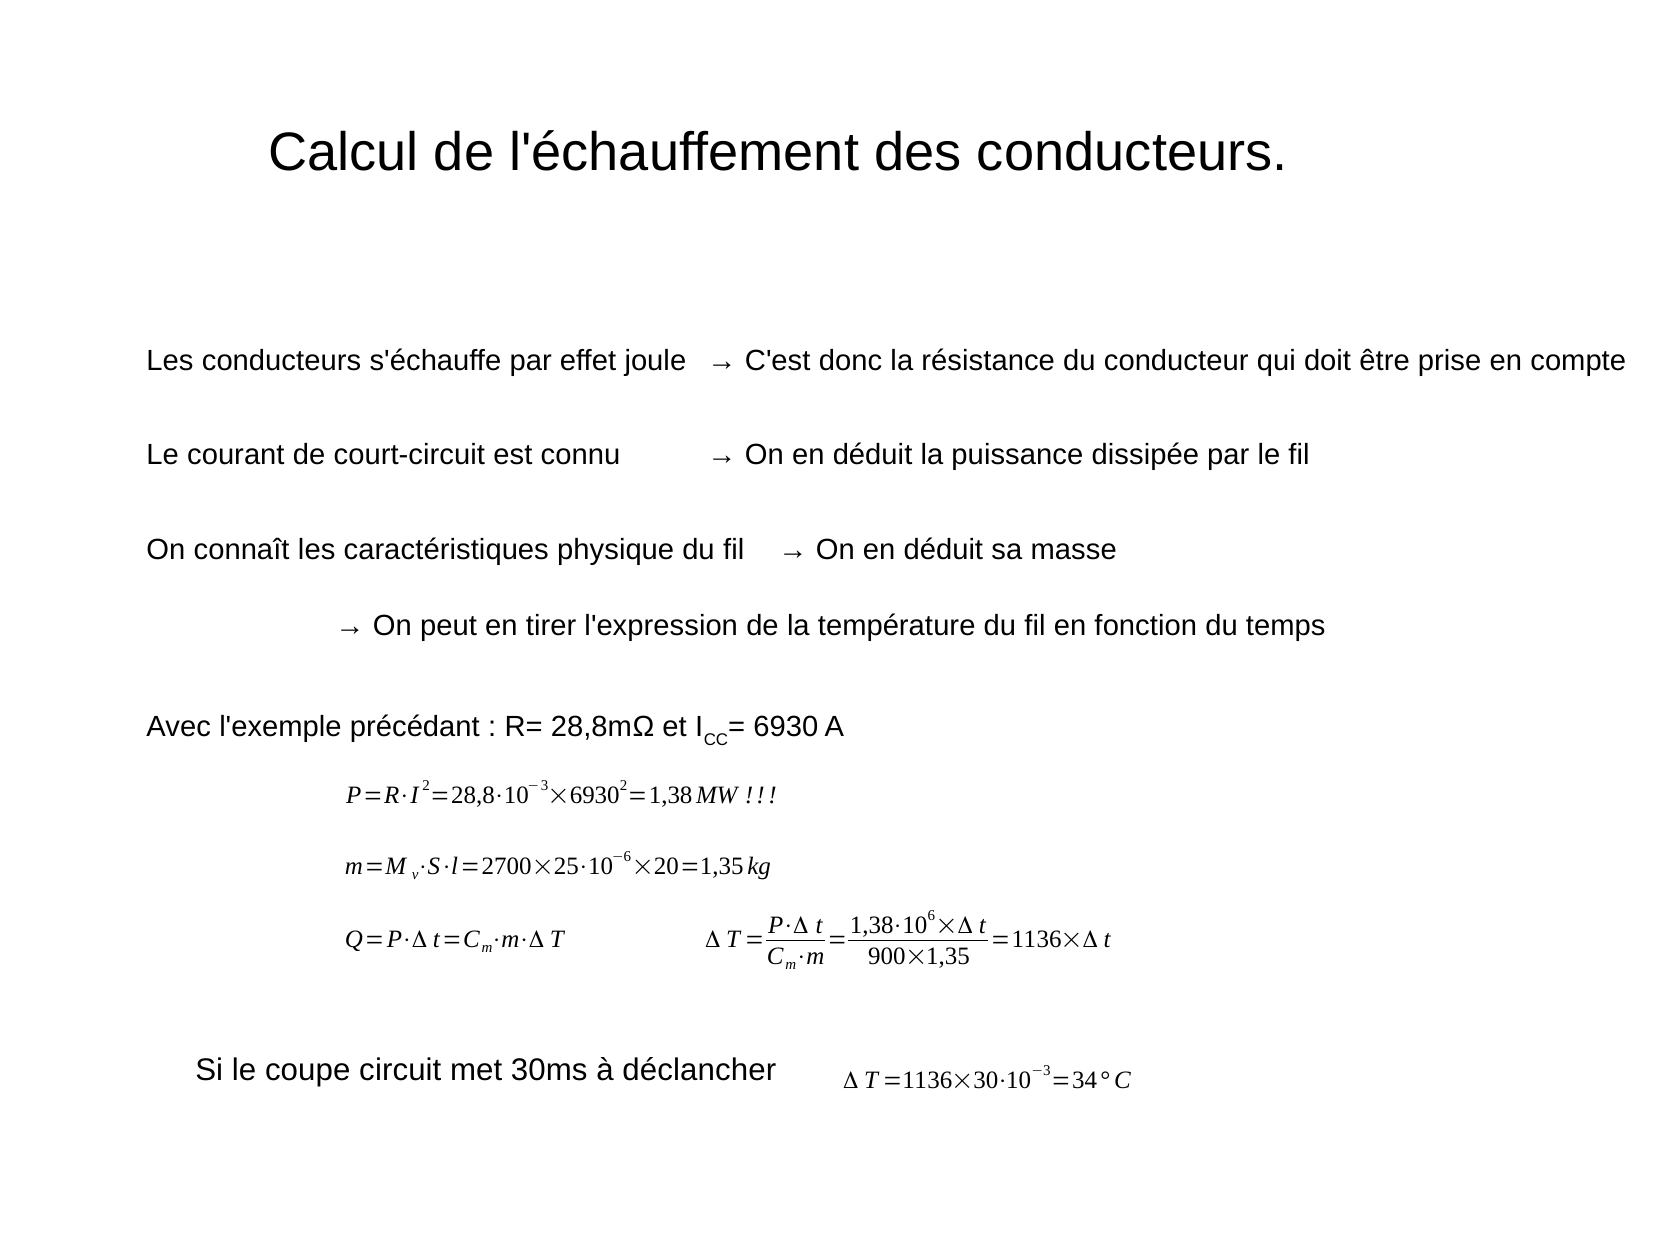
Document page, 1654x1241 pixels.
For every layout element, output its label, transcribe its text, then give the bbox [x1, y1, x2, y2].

chart [338, 847, 779, 883]
chart [698, 906, 1119, 974]
chart [338, 776, 784, 809]
text_box → C'est donc la résistance du conducteur qui doit être prise en compte [692, 336, 1638, 384]
text_box → On en déduit la puissance dissipée par le fil [692, 430, 1323, 479]
text_box Si le coupe circuit met 30ms à déclancher [180, 1044, 789, 1095]
chart [338, 924, 573, 956]
text_box → On peut en tirer l'expression de la température du fil en fonction du temps [320, 602, 1337, 650]
text_box Les conducteurs s'échauffe par effet joule [131, 336, 692, 384]
text_box On connaît les caractéristiques physique du fil [131, 525, 763, 573]
chart [836, 1061, 1139, 1094]
text_box Avec l'exemple précédant : R= 28,8mΩ et ICC= 6930 A [131, 702, 857, 757]
text_box Le courant de court-circuit est connu [131, 430, 634, 479]
text_box → On en déduit sa masse [763, 525, 1131, 573]
text_box Calcul de l'échauffement des conducteurs. [253, 114, 1301, 190]
